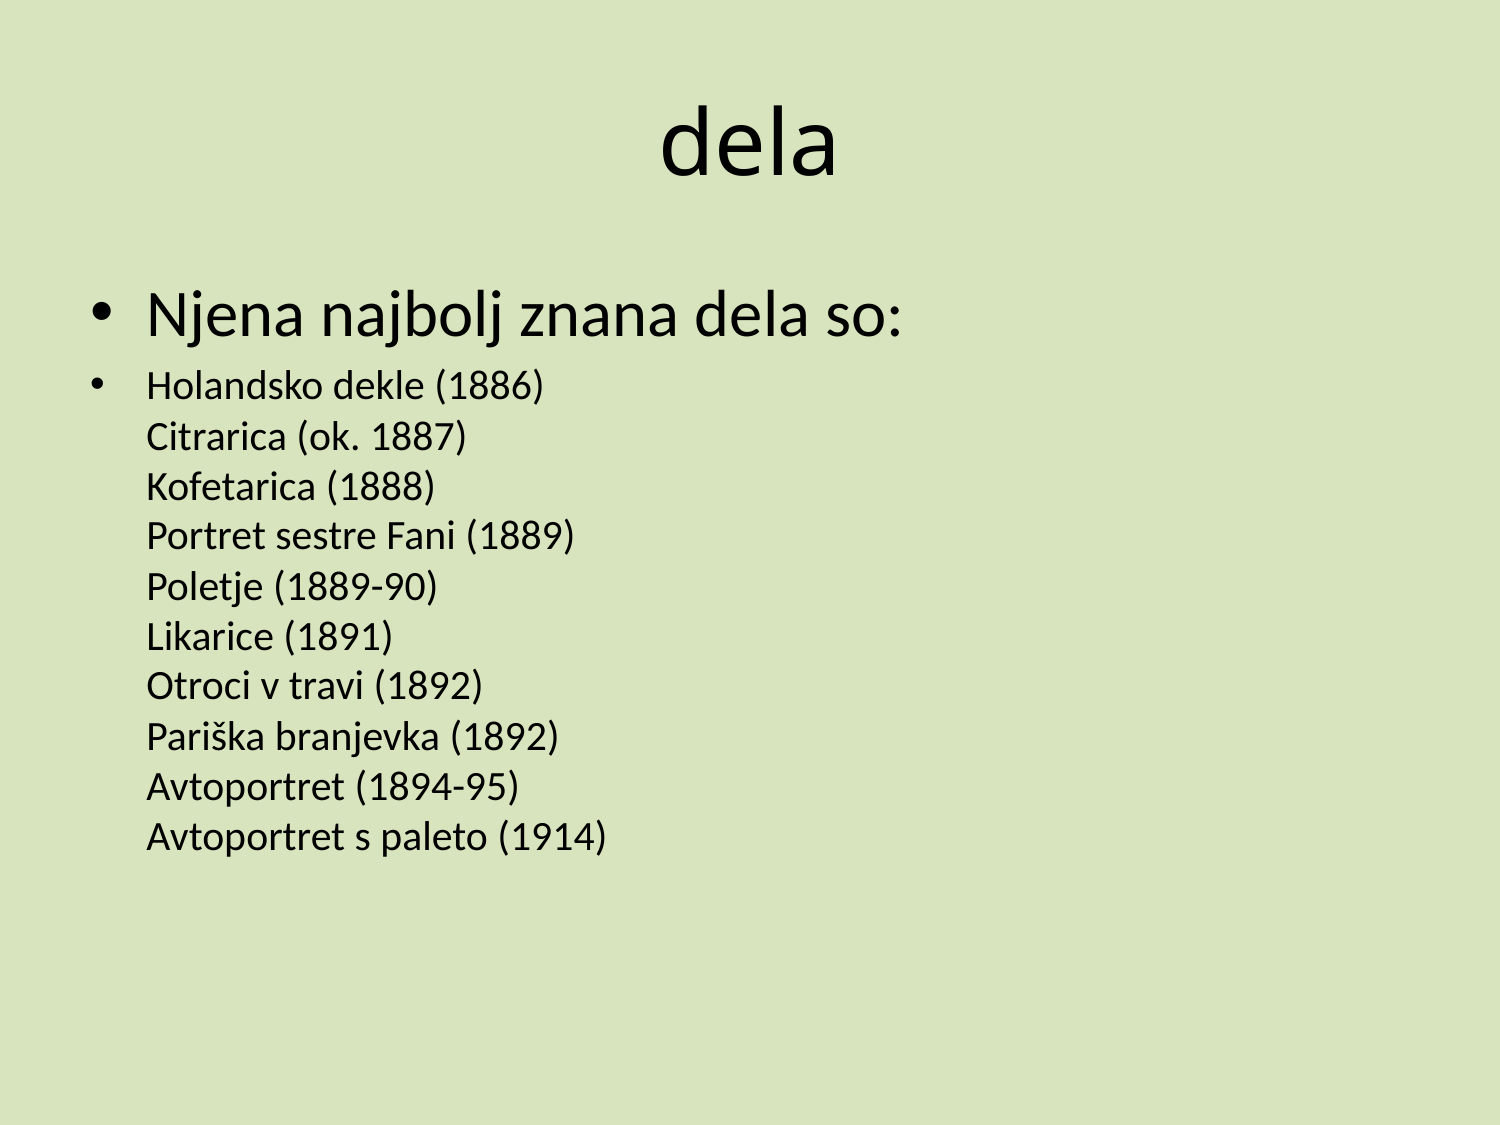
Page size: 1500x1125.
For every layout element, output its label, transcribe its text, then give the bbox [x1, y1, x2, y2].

title dela [75, 45, 1425, 233]
list Njena najbolj znana dela so: Holandsko dekle (1886) Citrarica (ok. 1887) Kofetarica (1888) Portret sestre Fani (1889) Poletje (1889-90) Likarice (1891) Otroci v travi (1892) Pariška branjevka (1892) Avtoportret (1894-95) Avtoportret s paleto (1914) [75, 262, 1425, 1005]
